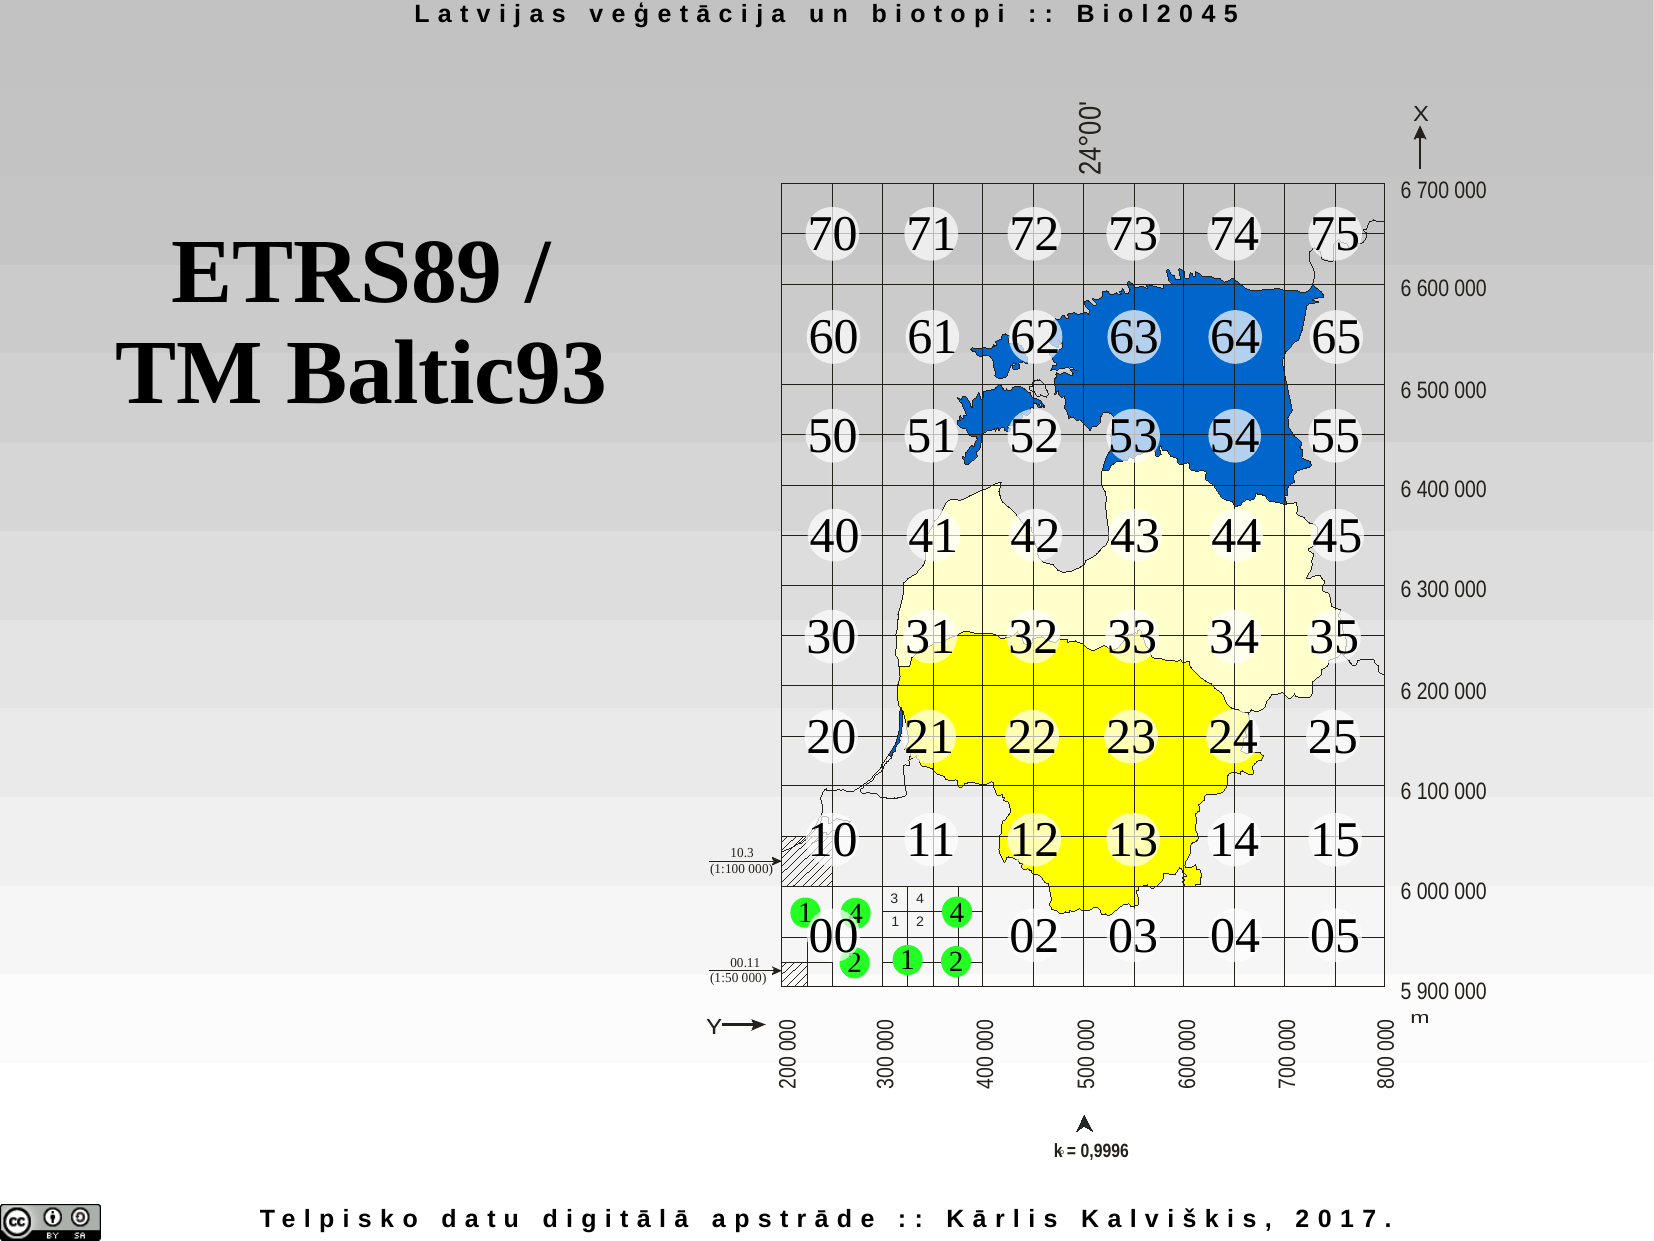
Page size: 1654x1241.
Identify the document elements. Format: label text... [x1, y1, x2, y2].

text_box [942, 490, 982, 535]
text_box 13 [1106, 812, 1161, 867]
text_box [1101, 450, 1134, 485]
text_box 600 000 [1172, 991, 1201, 1090]
text_box 1 [891, 914, 900, 930]
text_box 54 [1214, 408, 1262, 463]
text_box 44 [1209, 508, 1264, 562]
text_box [1034, 786, 1083, 836]
text_box 33 [1105, 609, 1159, 664]
text_box [1285, 636, 1329, 685]
text_box [1034, 737, 1083, 785]
text_box 64 [1208, 310, 1263, 364]
text_box Y [706, 1011, 722, 1041]
text_box [934, 636, 982, 685]
text_box [1034, 586, 1083, 635]
text_box 42 [1008, 508, 1063, 562]
text_box 6 400 000 [1400, 475, 1521, 504]
text_box 400 000 [970, 991, 999, 1090]
text_box [1166, 268, 1183, 284]
text_box [1184, 285, 1234, 384]
text_box [1084, 887, 1134, 916]
text_box [1135, 385, 1183, 434]
text_box 5 900 000 [1400, 977, 1521, 1006]
text_box [1184, 536, 1234, 585]
text_box 700 000 [1272, 991, 1301, 1090]
text_box 6 700 000 [1400, 176, 1521, 204]
text_box [722, 1019, 766, 1031]
text_box [1135, 536, 1183, 585]
text_box 32 [1006, 609, 1061, 664]
text_box [1235, 435, 1284, 485]
text_box 31 [903, 609, 957, 664]
text_box 25 [1311, 709, 1360, 764]
text_box [1135, 285, 1183, 384]
text_box [1285, 385, 1294, 434]
text_box [1084, 540, 1134, 585]
text_box [1413, 128, 1427, 169]
text_box [1135, 737, 1183, 785]
text_box [1135, 887, 1139, 906]
text_box [1285, 435, 1312, 485]
text_box 54 [1208, 420, 1228, 450]
text_box [983, 536, 1033, 585]
text_box [1235, 752, 1264, 775]
text_box 03 [1106, 908, 1161, 963]
text_box 6 500 000 [1400, 375, 1521, 404]
text_box 1 [790, 897, 821, 928]
text_box 02 [1007, 908, 1062, 963]
text_box [1235, 636, 1284, 685]
text_box 10 [805, 812, 860, 867]
text_box [1135, 435, 1183, 485]
text_box [957, 392, 982, 434]
text_box [1084, 385, 1134, 431]
text_box 2 [940, 946, 972, 978]
text_box [934, 586, 982, 635]
text_box [1076, 1115, 1093, 1132]
text_box [1285, 486, 1313, 535]
text_box (1:50 000) [709, 970, 767, 986]
text_box [1034, 397, 1045, 408]
text_box [983, 486, 1017, 535]
text_box 35 [1307, 609, 1361, 664]
text_box [1135, 837, 1183, 886]
text_box 22 [1005, 709, 1060, 764]
text_box [1135, 636, 1183, 685]
text_box 43 [1108, 508, 1163, 562]
text_box 72 [1007, 206, 1062, 261]
text_box 2 [916, 914, 925, 930]
text_box [772, 966, 782, 976]
text_box [983, 737, 1033, 785]
text_box [998, 837, 1016, 863]
text_box [983, 686, 1033, 736]
text_box [983, 385, 1033, 434]
text_box 200 000 [773, 991, 801, 1090]
text_box [1135, 686, 1183, 736]
text_box [1184, 385, 1234, 434]
text_box [1184, 586, 1234, 635]
text_box 60 [806, 310, 861, 364]
text_box [1285, 285, 1324, 354]
text_box 50 [805, 408, 860, 463]
text_box [1084, 636, 1134, 685]
text_box [1184, 636, 1234, 685]
text_box [772, 856, 782, 866]
text_box 20 [804, 709, 859, 764]
text_box 55 [1308, 408, 1363, 463]
text_box 23 [1104, 709, 1158, 764]
text_box 10.3 [730, 845, 754, 861]
text_box [1054, 385, 1083, 423]
text_box 800 000 [1371, 991, 1400, 1090]
text_box [1184, 486, 1234, 535]
text_box [1184, 686, 1234, 736]
text_box 21 [902, 722, 921, 750]
text_box [1084, 786, 1134, 836]
text_box 00.11 [730, 955, 761, 970]
text_box [888, 686, 933, 757]
text_box [1285, 686, 1313, 699]
text_box [1135, 586, 1183, 635]
text_box 12 [1007, 812, 1062, 867]
text_box 70 [805, 206, 860, 261]
text_box 30 [809, 609, 859, 664]
text_box [1034, 686, 1083, 736]
text_box 53 [1106, 408, 1161, 463]
text_box [895, 636, 933, 685]
text_box 05 [1308, 908, 1363, 963]
text_box [1135, 486, 1183, 535]
text_box 21 [907, 709, 956, 764]
text_box [970, 347, 982, 357]
text_box [1019, 863, 1033, 874]
text_box 62 [1008, 310, 1063, 364]
text_box [934, 536, 982, 585]
text_box o [1060, 1147, 1065, 1156]
text_box [1034, 837, 1083, 886]
text_box [1235, 686, 1284, 714]
text_box [1049, 887, 1083, 914]
text_box k = 0,9996 [1053, 1139, 1172, 1162]
text_box 52 [1007, 408, 1062, 463]
text_box X [1413, 98, 1429, 128]
text_box 500 000 [1071, 991, 1100, 1090]
text_box [1084, 686, 1134, 736]
text_box [1235, 586, 1284, 635]
text_box [1184, 786, 1227, 836]
text_box [895, 586, 933, 635]
text_box (1:100 000) [709, 861, 773, 877]
text_box 1 [892, 944, 923, 976]
text_box [1235, 486, 1284, 535]
text_box 74 [1207, 206, 1262, 261]
text_box [1084, 285, 1134, 384]
text_box [903, 561, 933, 585]
text_box [1235, 285, 1284, 384]
text_box [993, 786, 1033, 836]
text_box [1034, 561, 1083, 585]
text_box [1235, 536, 1284, 585]
text_box 11 [904, 812, 959, 867]
text_box [962, 435, 982, 465]
text_box [919, 762, 933, 770]
text_box 6 200 000 [1400, 677, 1521, 706]
text_box 75 [1308, 206, 1363, 261]
text_box [983, 333, 1023, 379]
text_box [1050, 312, 1083, 384]
text_box [1102, 486, 1134, 530]
text_box 25 [1306, 722, 1324, 749]
text_box 14 [1207, 812, 1262, 867]
text_box 73 [1106, 206, 1161, 261]
text_box [1084, 737, 1134, 785]
text_box 04 [1208, 908, 1263, 963]
text_box 63 [1107, 310, 1162, 364]
text_box [1184, 837, 1202, 886]
text_box 71 [904, 206, 959, 261]
text_box 45 [1310, 508, 1365, 562]
text_box [1184, 270, 1234, 284]
text_box 4 [941, 896, 973, 928]
text_box [934, 737, 982, 785]
text_box 3 [890, 891, 899, 907]
text_box 6 000 000 [1400, 877, 1521, 906]
text_box 51 [904, 408, 959, 463]
text_box [1135, 786, 1183, 836]
text_box 2 [839, 947, 870, 979]
text_box [1184, 737, 1234, 785]
text_box [1285, 586, 1335, 635]
text_box 4 [841, 897, 871, 929]
text_box [1084, 837, 1134, 886]
text_box 30 [804, 622, 825, 651]
text_box [1235, 385, 1284, 434]
text_box 6 100 000 [1400, 777, 1521, 806]
text_box [1084, 586, 1134, 635]
text_box 15 [1308, 812, 1363, 867]
text_box 41 [906, 508, 961, 562]
text_box 40 [807, 508, 862, 562]
text_box 00 [806, 908, 861, 963]
text_box [1184, 435, 1234, 485]
picture [0, 0, 1654, 1241]
text_box 61 [905, 310, 960, 364]
text_box 24 [1206, 709, 1260, 764]
text_box 34 [1207, 609, 1262, 664]
text_box 6 600 000 [1400, 273, 1521, 302]
text_box 65 [1309, 310, 1364, 364]
text_box [934, 686, 982, 736]
text_box [1285, 536, 1325, 585]
text_box [1034, 636, 1083, 685]
text_box 4 [916, 891, 925, 907]
text_box [983, 636, 1033, 685]
text_box [983, 586, 1033, 635]
text_box 24°00' [1071, 72, 1108, 176]
text_box 300 000 [871, 991, 899, 1090]
text_box m [1410, 1007, 1430, 1027]
text_box 6 300 000 [1400, 575, 1521, 604]
title ETRS89 / TM Baltic93 [0, 179, 724, 465]
